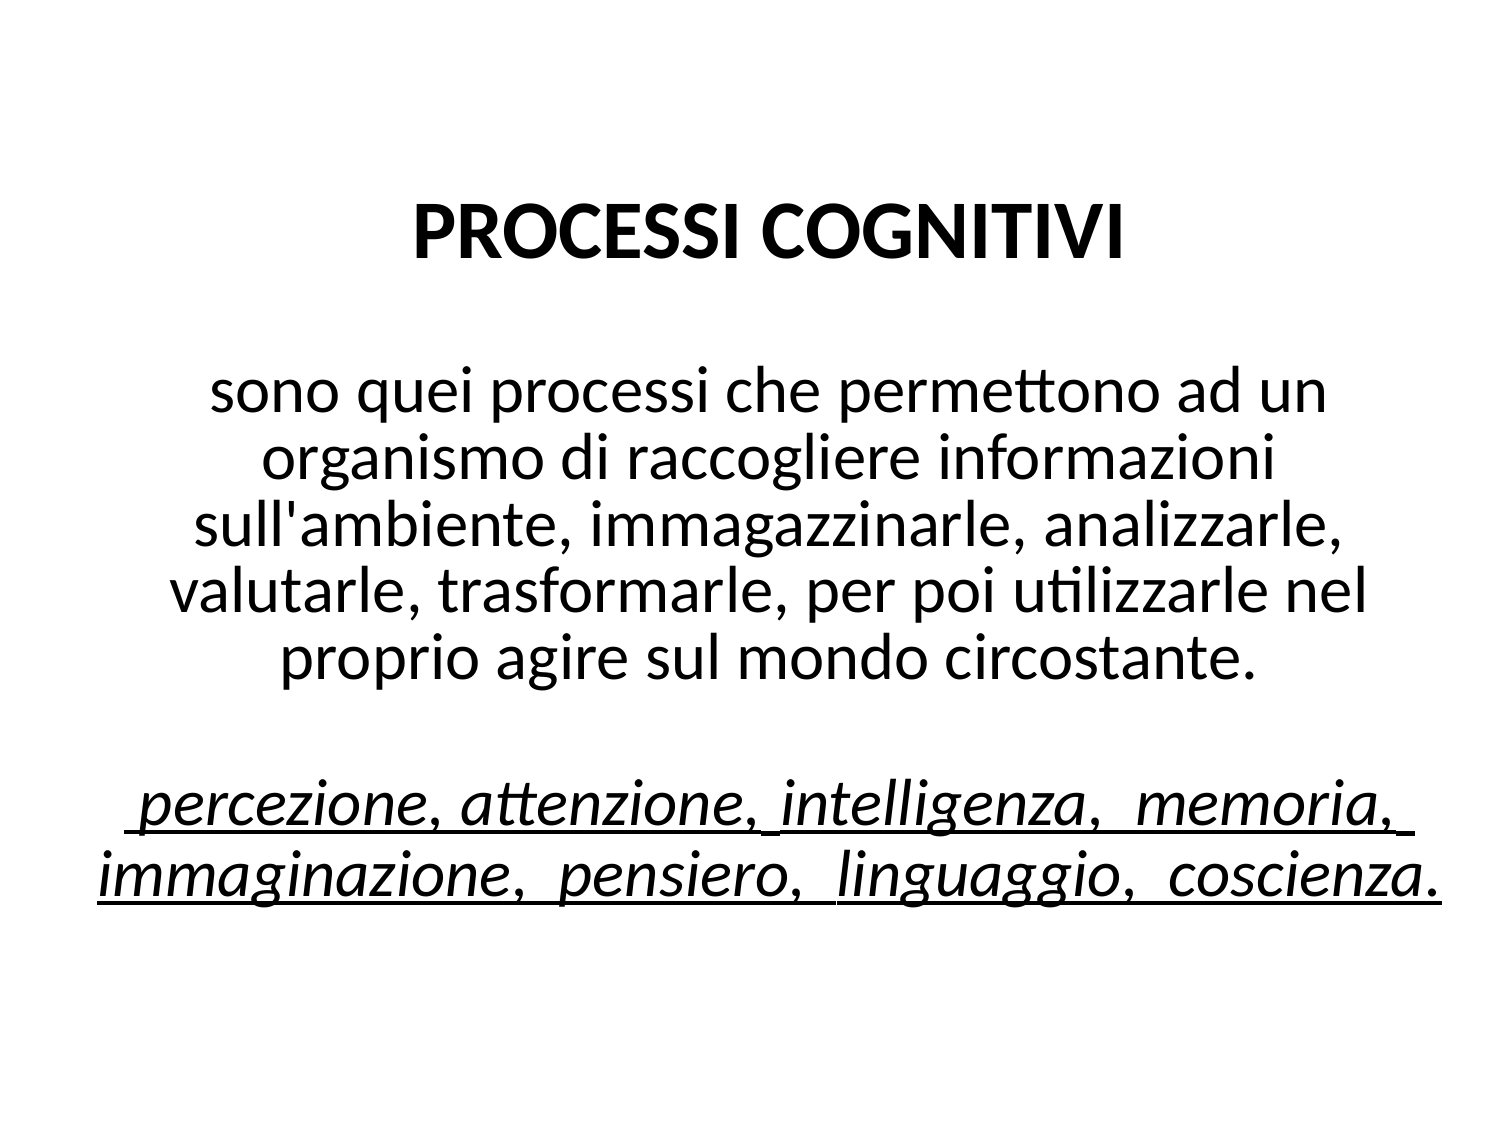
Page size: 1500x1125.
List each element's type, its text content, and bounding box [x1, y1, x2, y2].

title PROCESSI COGNITIVI sono quei processi che permettono ad un organismo di raccogliere informazioni sull'ambiente, immagazzinarle, analizzarle, valutarle, trasformarle, per poi utilizzarle nel proprio agire sul mondo circostante. percezione, attenzione, intelligenza, memoria, immaginazione, pensiero, linguaggio, coscienza. [94, 117, 1445, 993]
